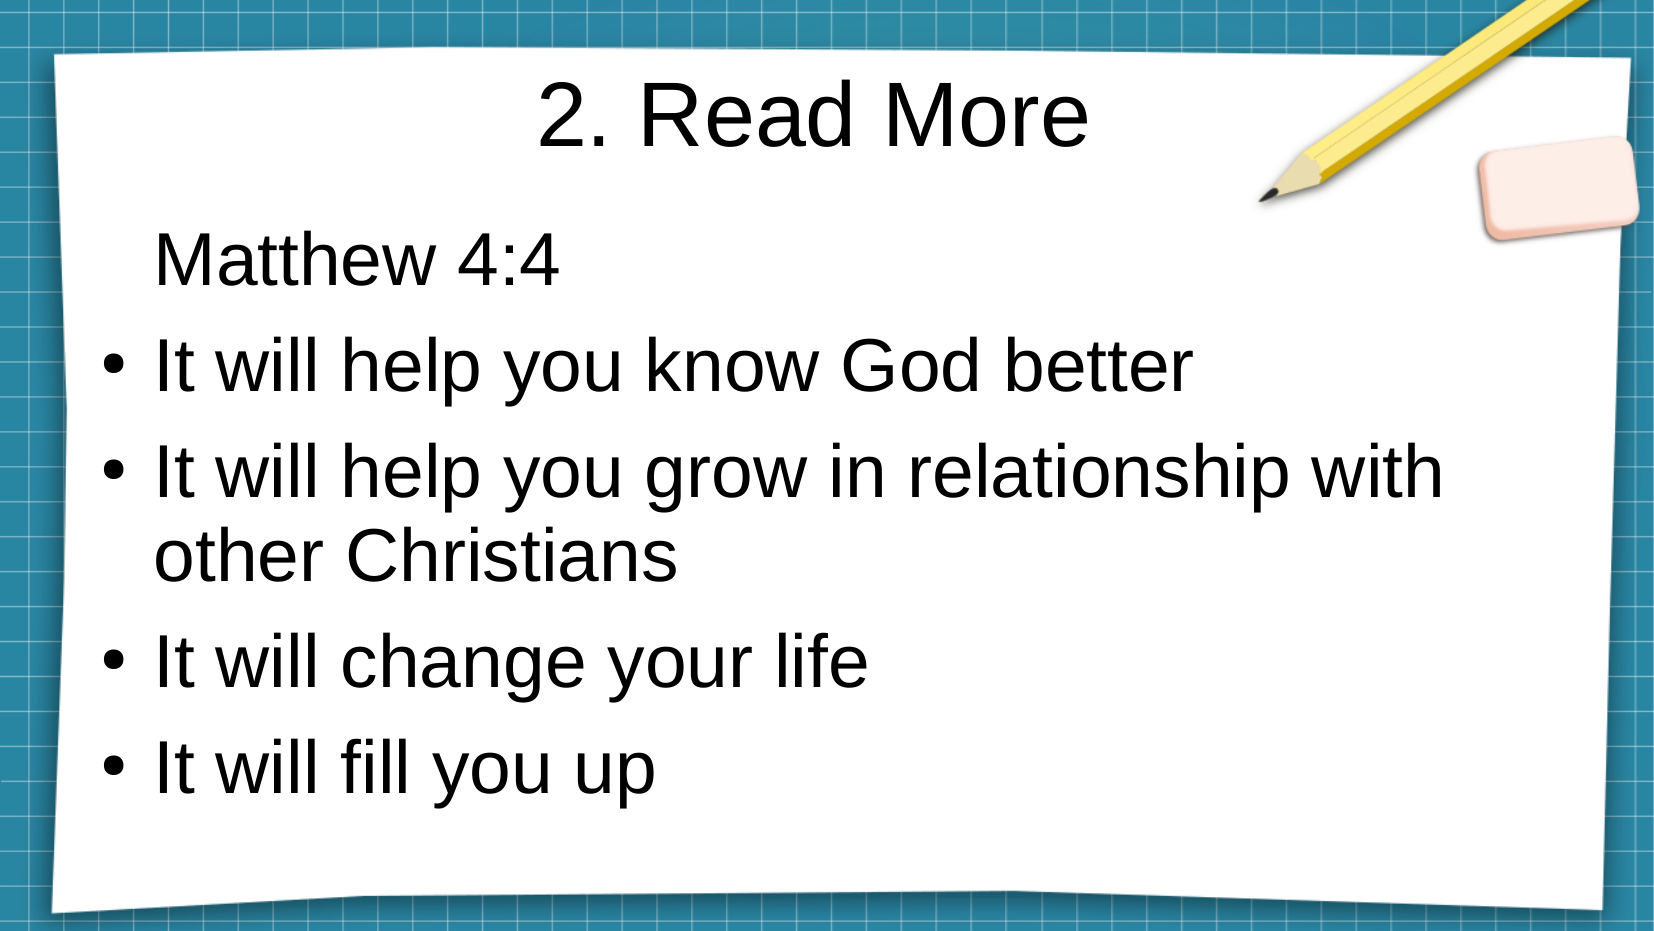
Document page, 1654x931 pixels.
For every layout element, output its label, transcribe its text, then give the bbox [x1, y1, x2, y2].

title 2. Read More [82, 37, 1571, 193]
picture [0, 0, 1654, 931]
list Matthew 4:4 It will help you know God better It will help you grow in relationship with other Christians It will change your life It will fill you up [82, 217, 1576, 863]
